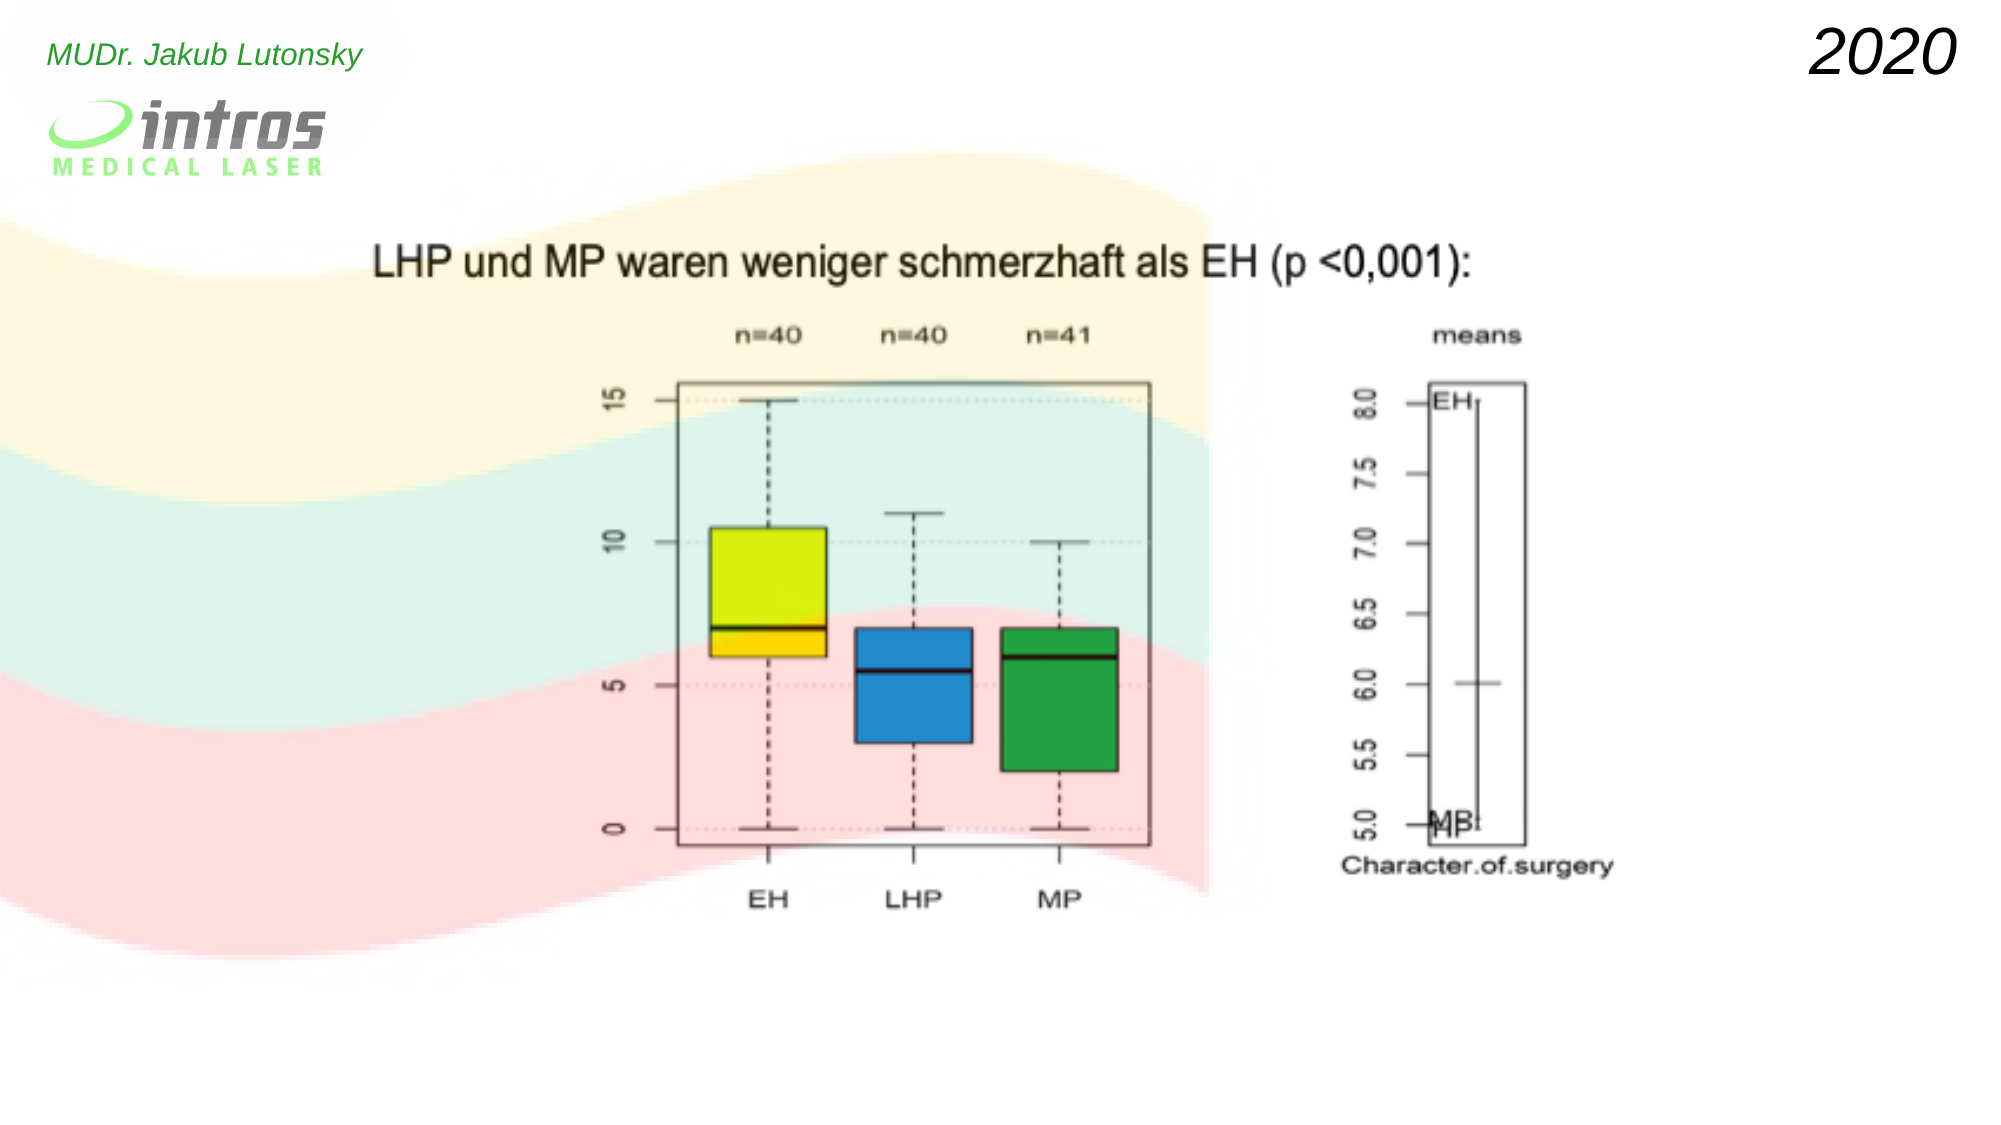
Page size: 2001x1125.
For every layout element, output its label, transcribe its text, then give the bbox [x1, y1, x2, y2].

picture [0, 138, 1705, 987]
text_box 2020 [1802, 7, 2000, 97]
